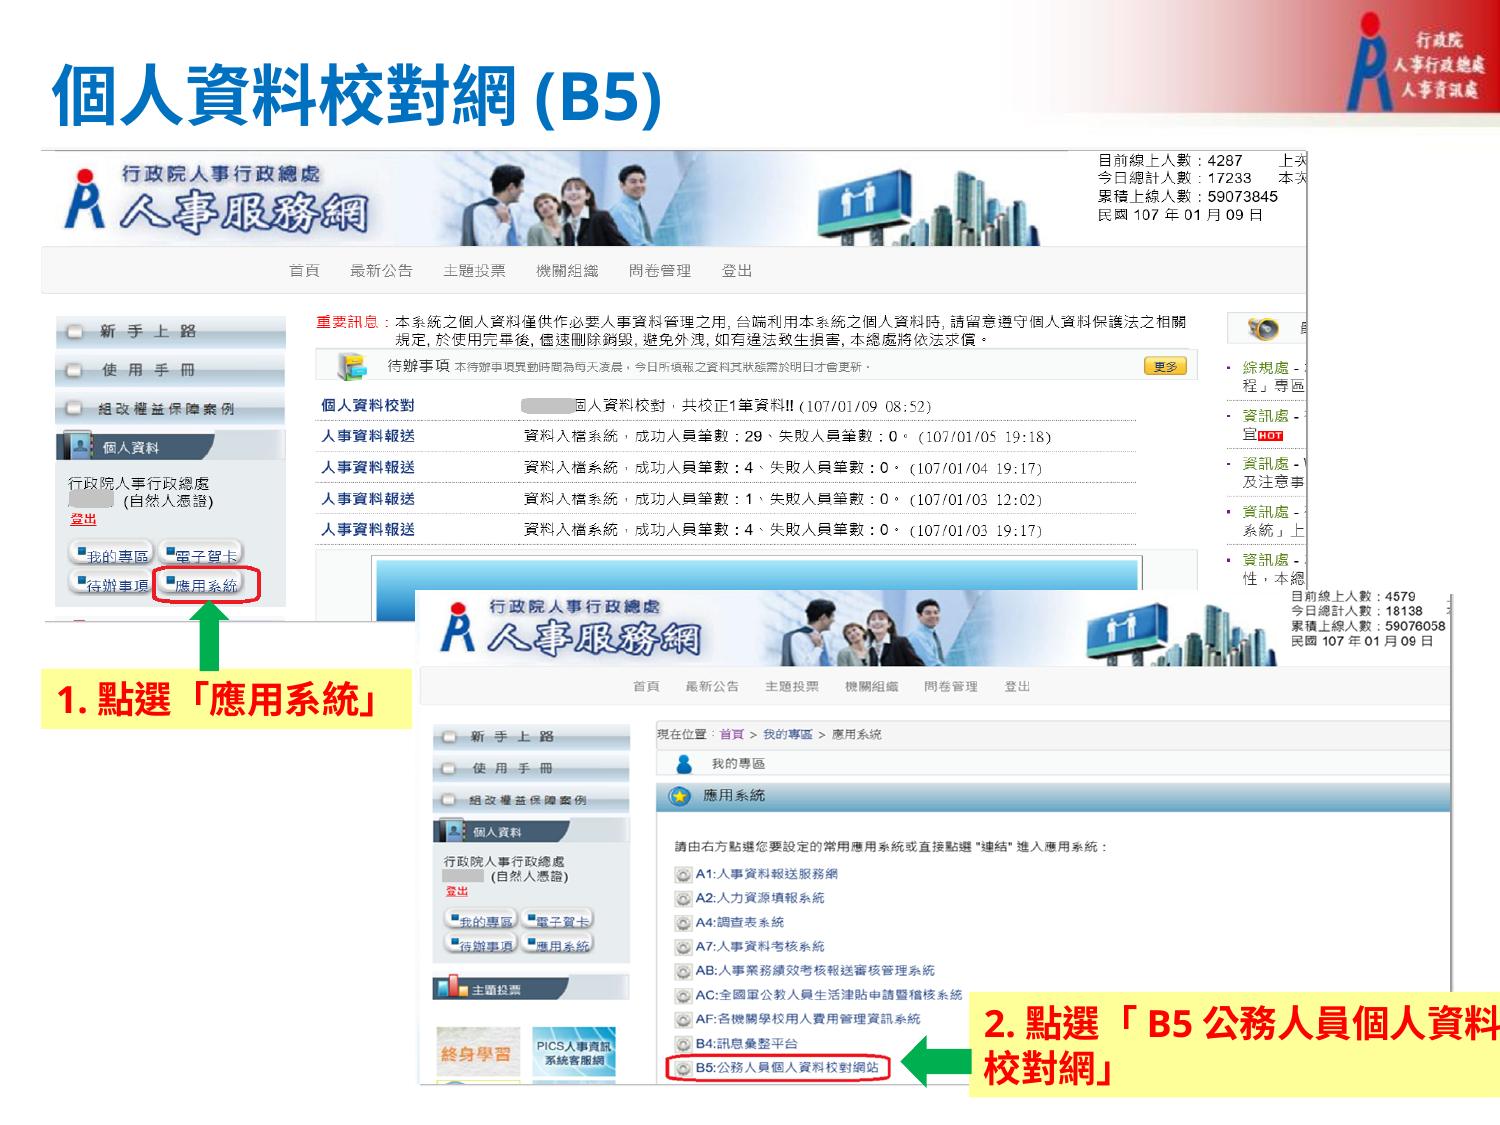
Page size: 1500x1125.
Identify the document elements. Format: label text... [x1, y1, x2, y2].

text_box [194, 603, 224, 669]
text_box 1.點選「應用系統」 [41, 668, 413, 730]
text_box [903, 1040, 970, 1083]
title 個人資料校對網(B5) [36, 36, 1496, 161]
text_box 2.點選「B5公務人員個人資料 校對網」 [969, 991, 1500, 1098]
picture [41, 0, 1500, 1125]
